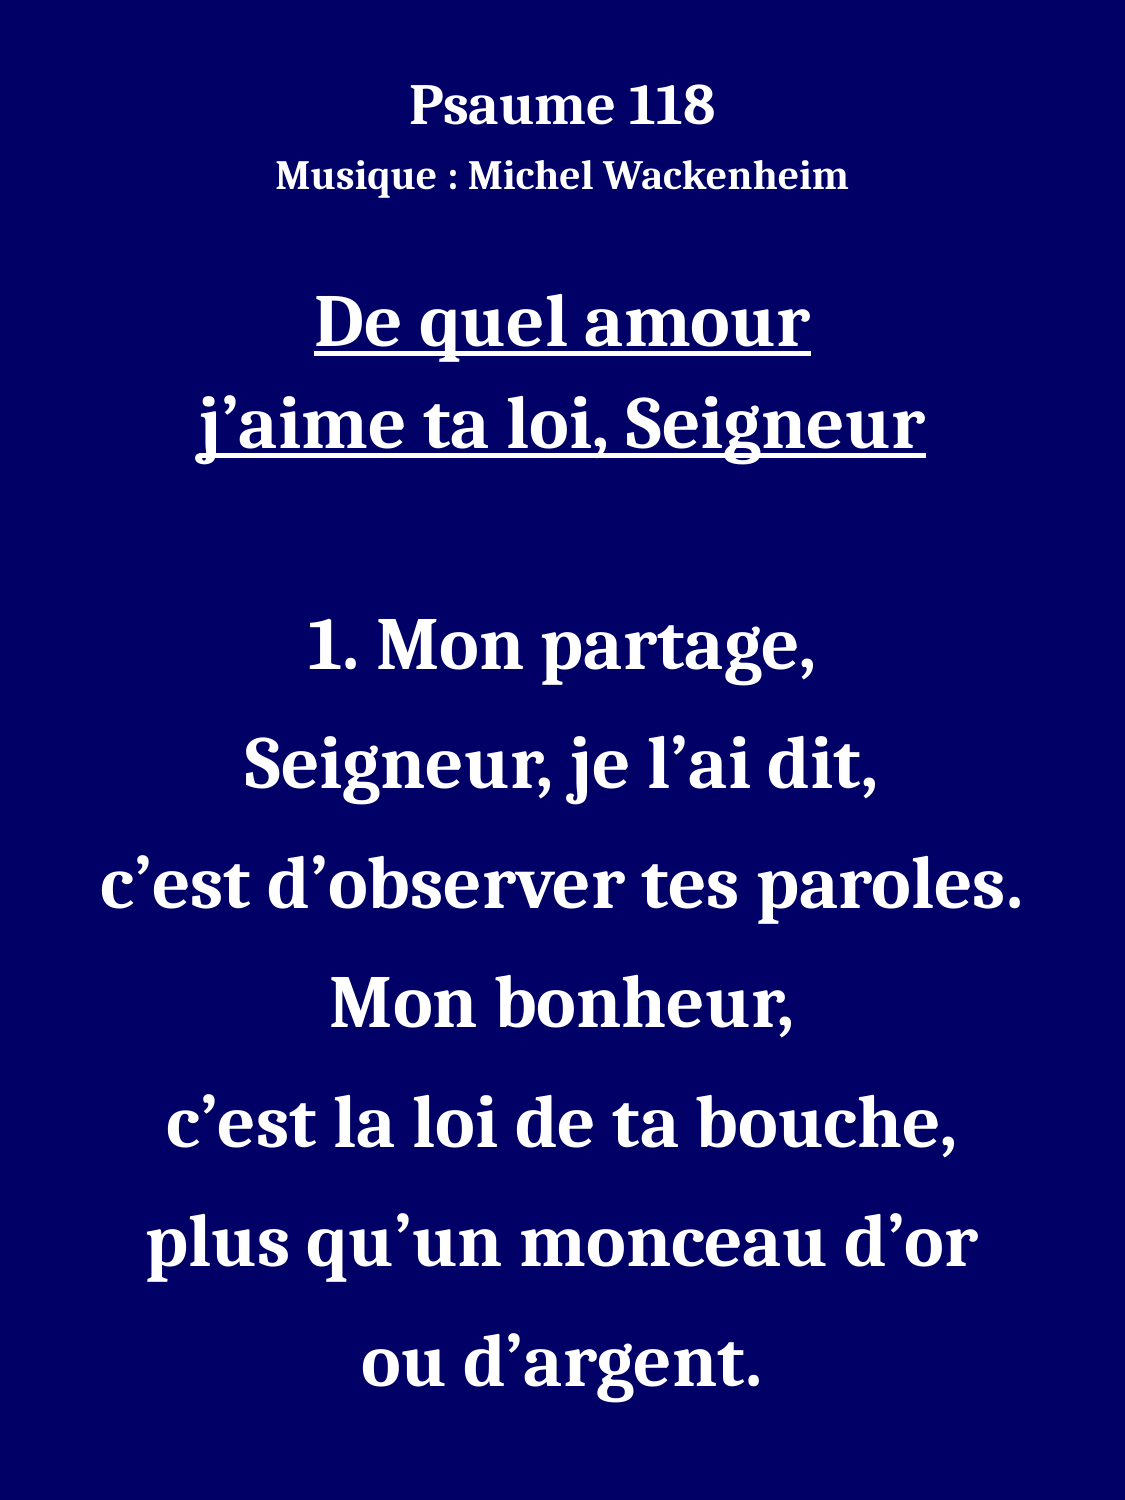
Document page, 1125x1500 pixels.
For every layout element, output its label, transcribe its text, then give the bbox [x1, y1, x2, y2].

text_box Psaume 118 Musique : Michel Wackenheim De quel amour j’aime ta loi, Seigneur 1. Mon partage, Seigneur, je l’ai dit, c’est d’observer tes paroles. Mon bonheur, c’est la loi de ta bouche, plus qu’un monceau d’or ou d’argent. [0, 58, 1125, 1477]
